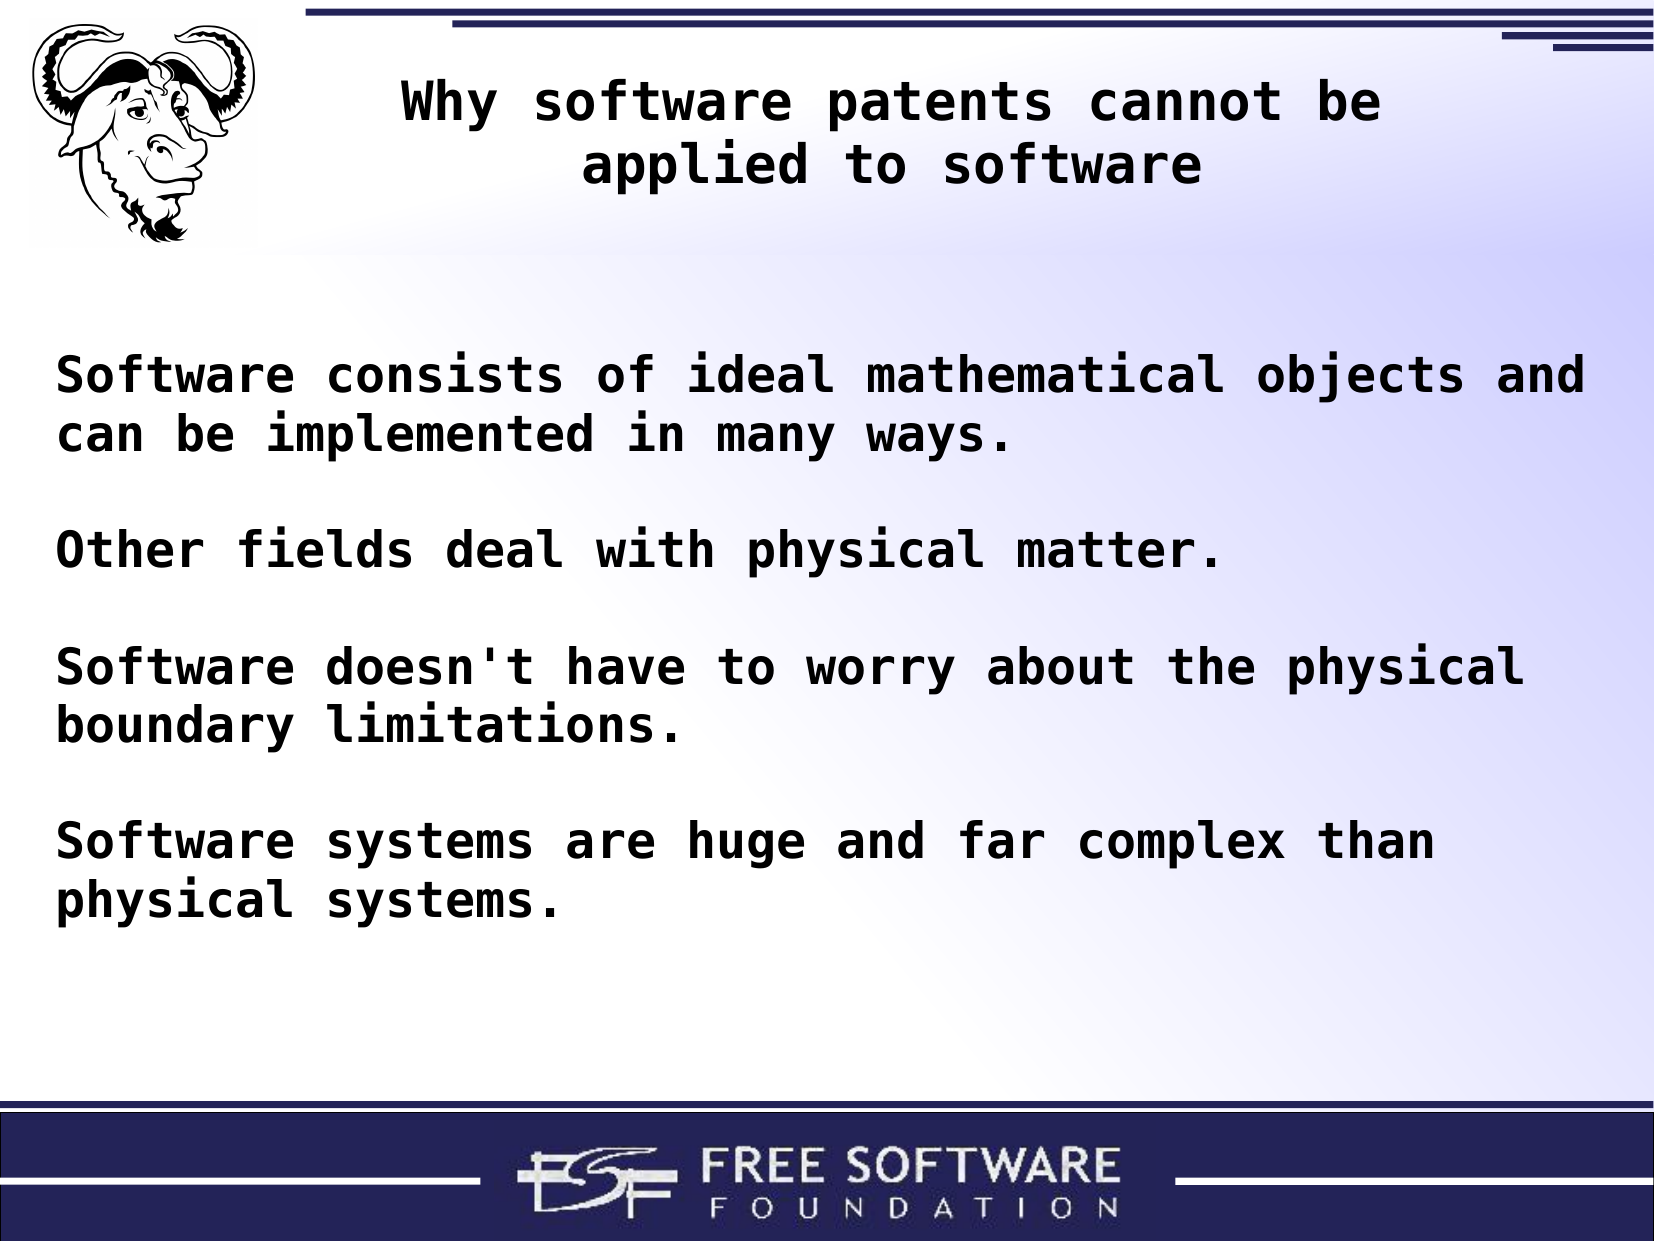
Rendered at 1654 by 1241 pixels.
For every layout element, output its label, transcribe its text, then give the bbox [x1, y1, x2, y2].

text_box [0, 0, 1654, 1241]
text_box Why software patents cannot be applied to software [317, 70, 1468, 197]
picture [29, 18, 258, 248]
picture [494, 1119, 1156, 1241]
text_box Software consists of ideal mathematical objects and can be implemented in many ways. Other fields deal with physical matter. Software doesn't have to worry about the physical boundary limitations. Software systems are huge and far complex than physical systems. [55, 346, 1603, 979]
